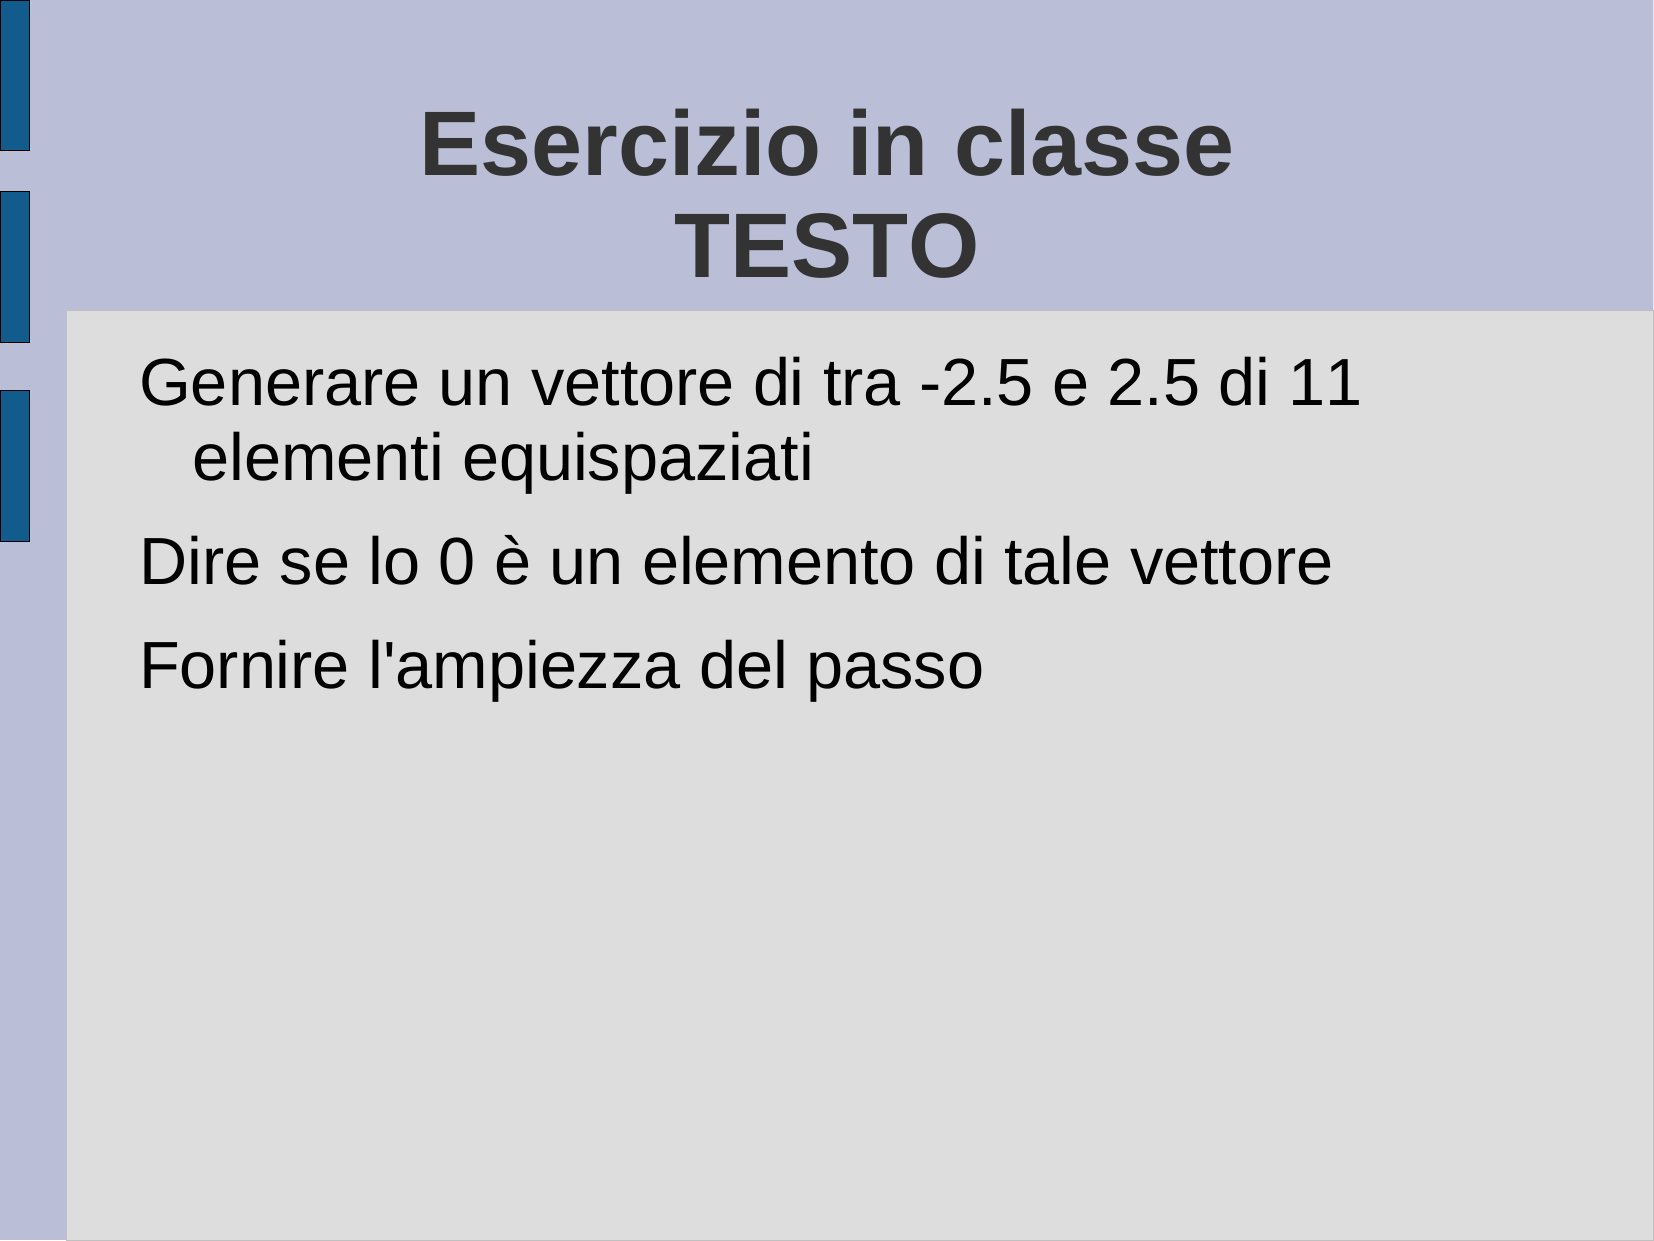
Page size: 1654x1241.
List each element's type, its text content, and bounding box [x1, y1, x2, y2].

title Esercizio in classe TESTO [121, 91, 1534, 299]
list Generare un vettore di tra -2.5 e 2.5 di 11 elementi equispaziati Dire se lo 0 è un elemento di tale vettore Fornire l'ampiezza del passo [121, 344, 1534, 1127]
